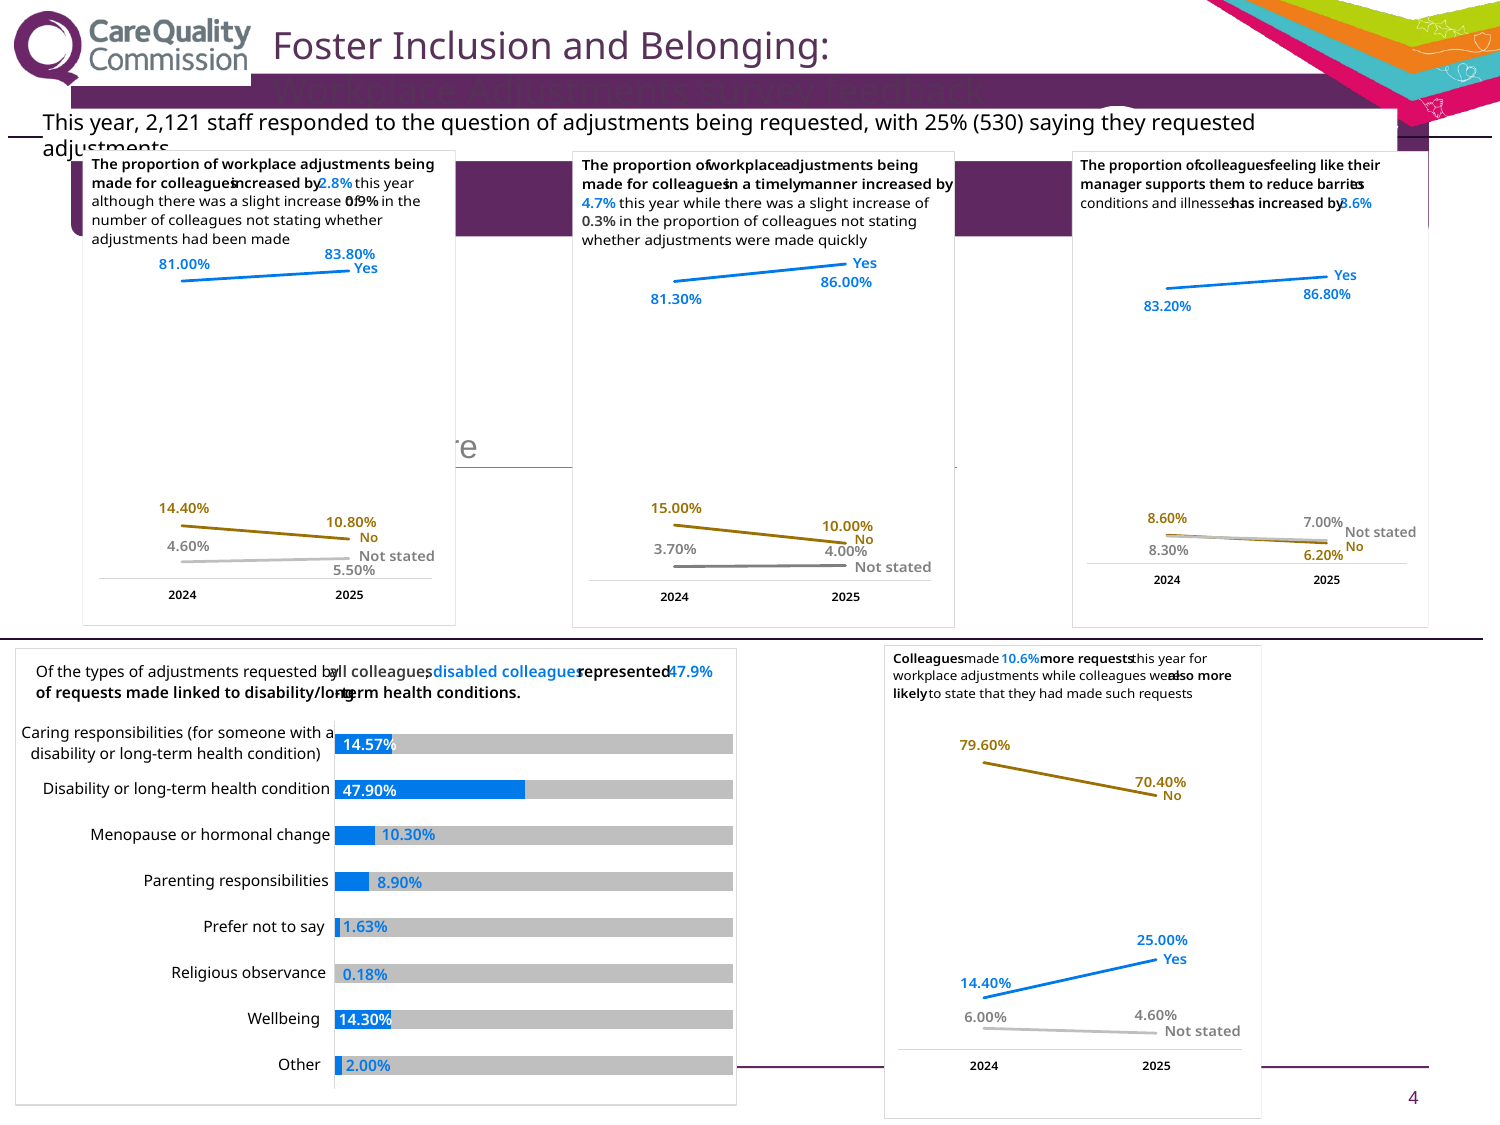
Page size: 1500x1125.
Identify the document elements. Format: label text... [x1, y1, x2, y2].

text_box Foster Inclusion and Belonging: Workplace Adjustments survey feedback [257, 14, 1206, 108]
picture [14, 648, 738, 1106]
picture [883, 645, 1262, 1119]
title This year, 2,121 staff responded to the question of adjustments being requested, with 25% (530) saying they requested adjustments…. [42, 120, 1398, 150]
picture [572, 151, 955, 628]
picture [14, 11, 251, 87]
picture [1071, 151, 1429, 628]
picture [82, 149, 456, 627]
picture [1206, 0, 1500, 127]
